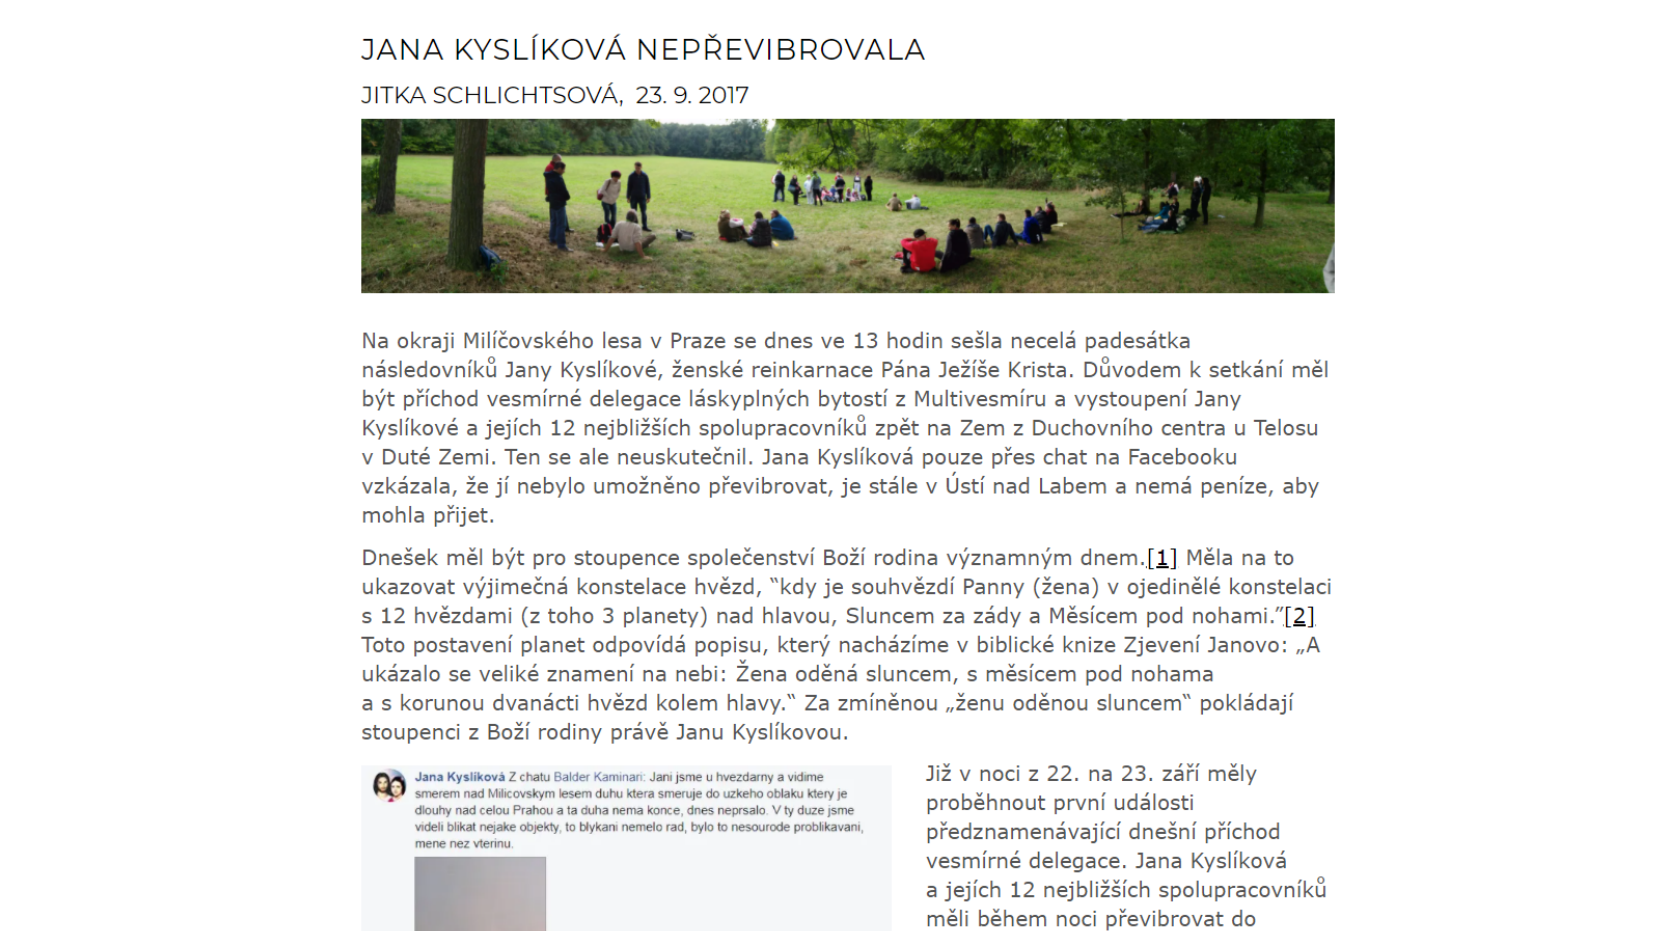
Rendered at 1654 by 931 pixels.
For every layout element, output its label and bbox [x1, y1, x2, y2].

picture [324, 14, 1368, 931]
